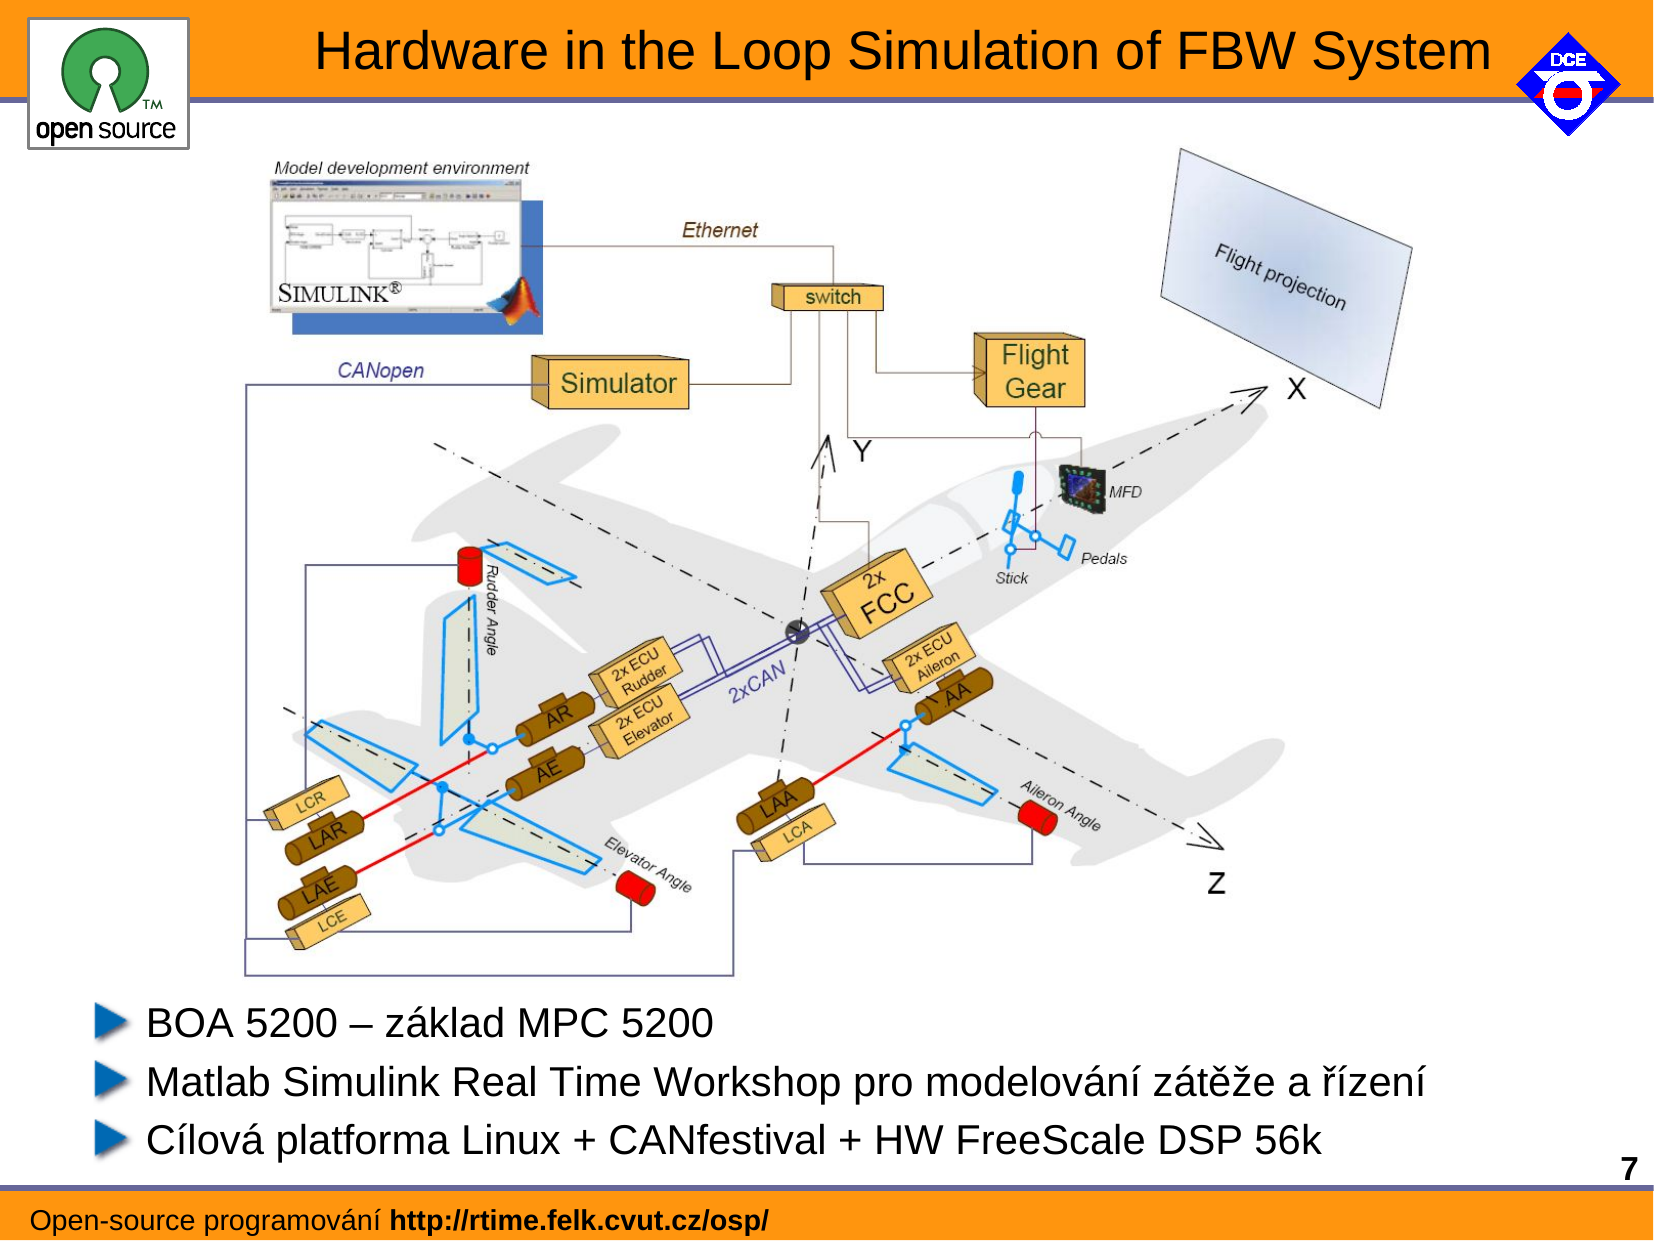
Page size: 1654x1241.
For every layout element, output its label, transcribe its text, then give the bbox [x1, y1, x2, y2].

title Hardware in the Loop Simulation of FBW System [178, 11, 1631, 91]
picture [234, 137, 1420, 988]
list BOA 5200 – základ MPC 5200 Matlab Simulink Real Time Workshop pro modelování zátěže a řízení Cílová platforma Linux + CANfestival + HW FreeScale DSP 56k [75, 999, 1598, 1181]
